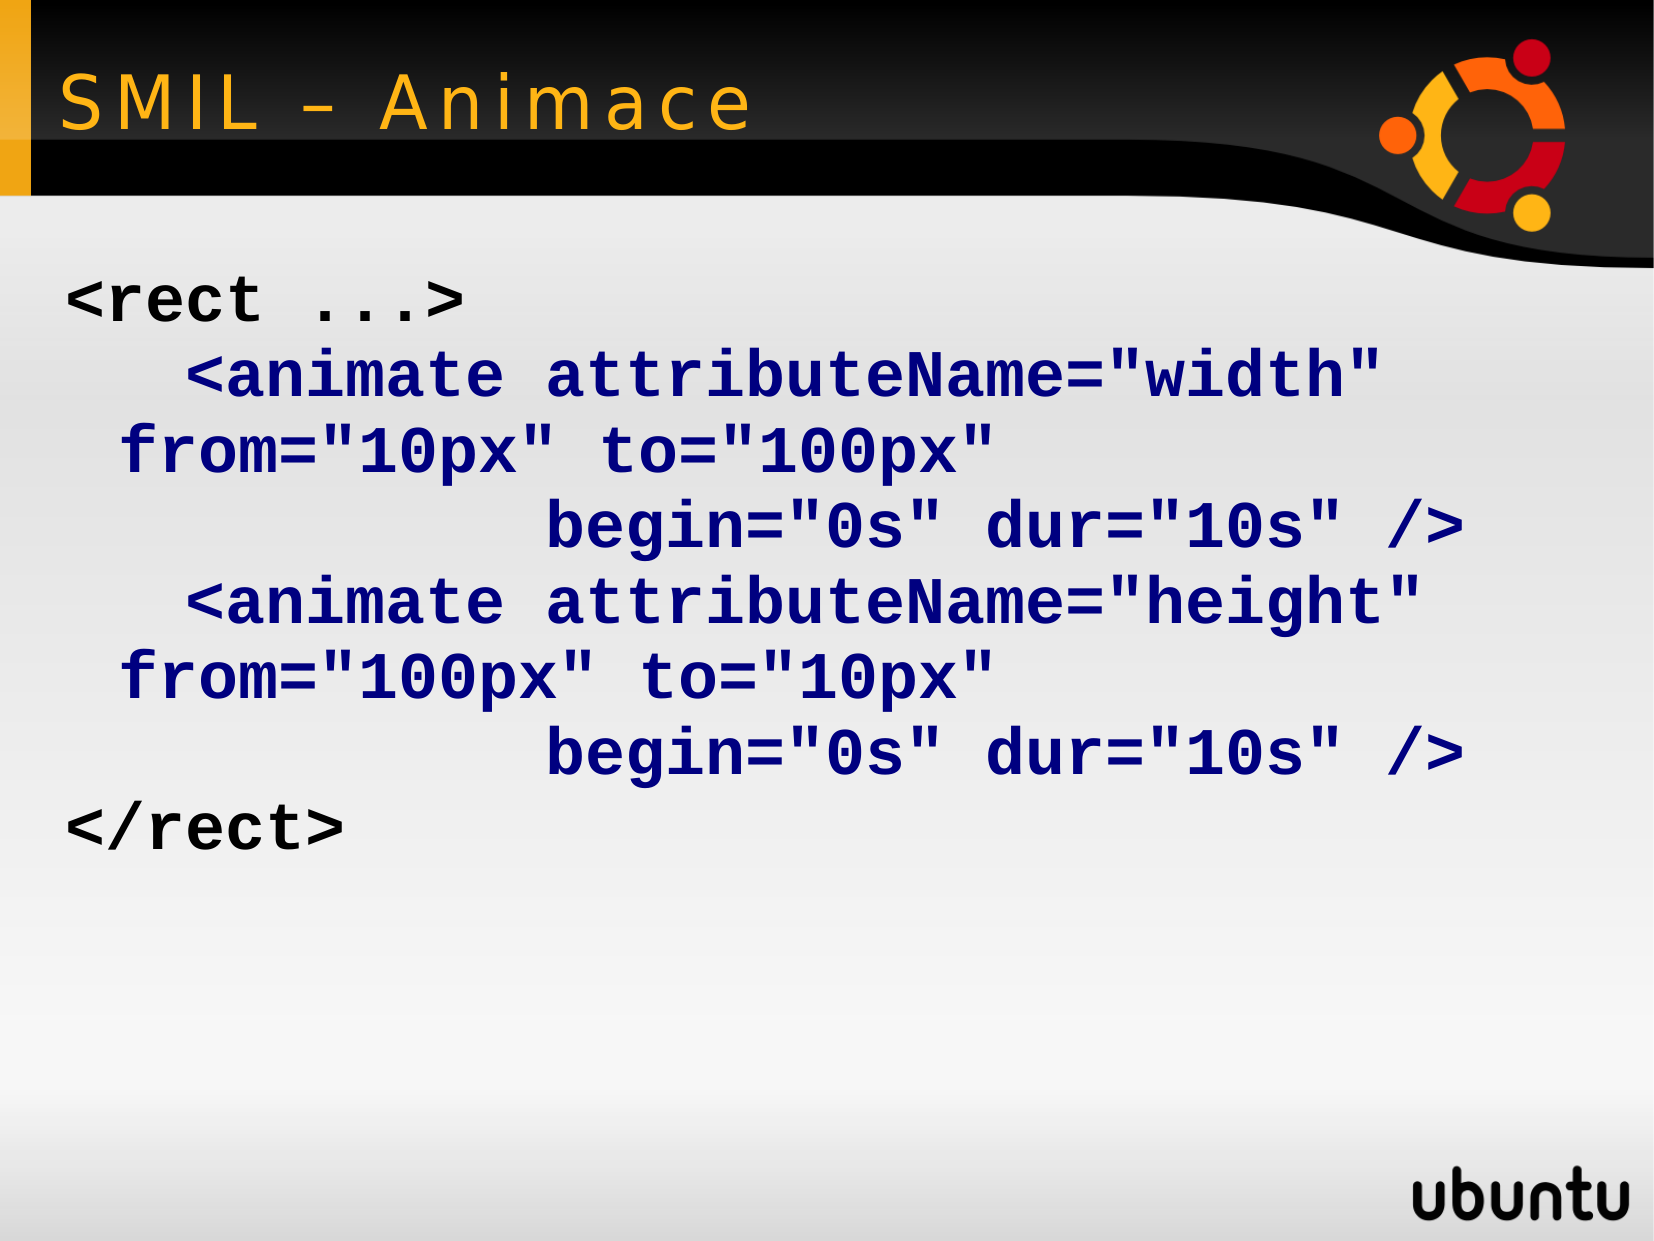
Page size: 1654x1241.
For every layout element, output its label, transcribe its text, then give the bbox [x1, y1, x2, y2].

list <rect ...> <animate attributeName="width" from="10px" to="100px" begin="0s" dur="10s" /> <animate attributeName="height" from="100px" to="10px" begin="0s" dur="10s" /> </rect> [47, 265, 1536, 1085]
picture [0, 0, 1654, 1241]
title SMIL – Animace [59, 29, 1270, 178]
